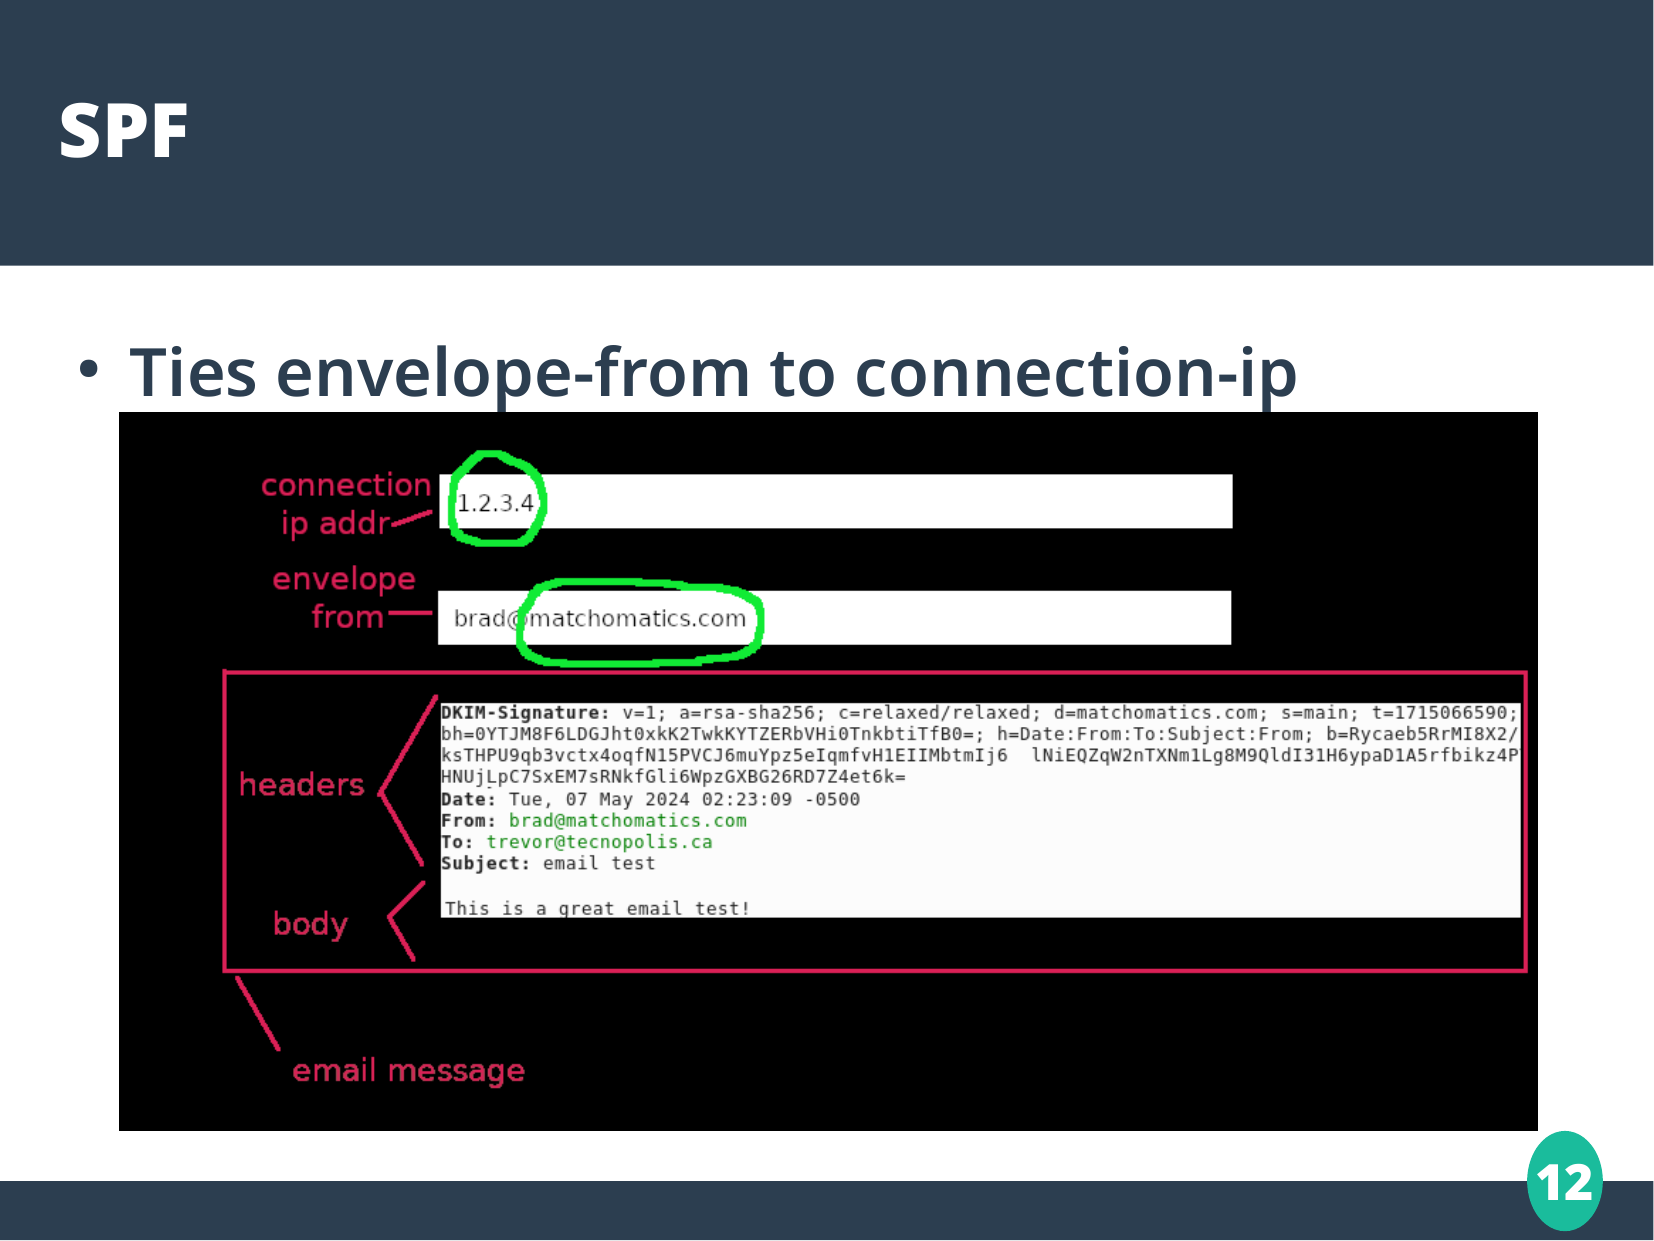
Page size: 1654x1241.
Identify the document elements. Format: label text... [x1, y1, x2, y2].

list Ties envelope-from to connection-ip [59, 324, 1595, 1152]
title SPF [59, 49, 1595, 207]
picture [119, 412, 1538, 1131]
